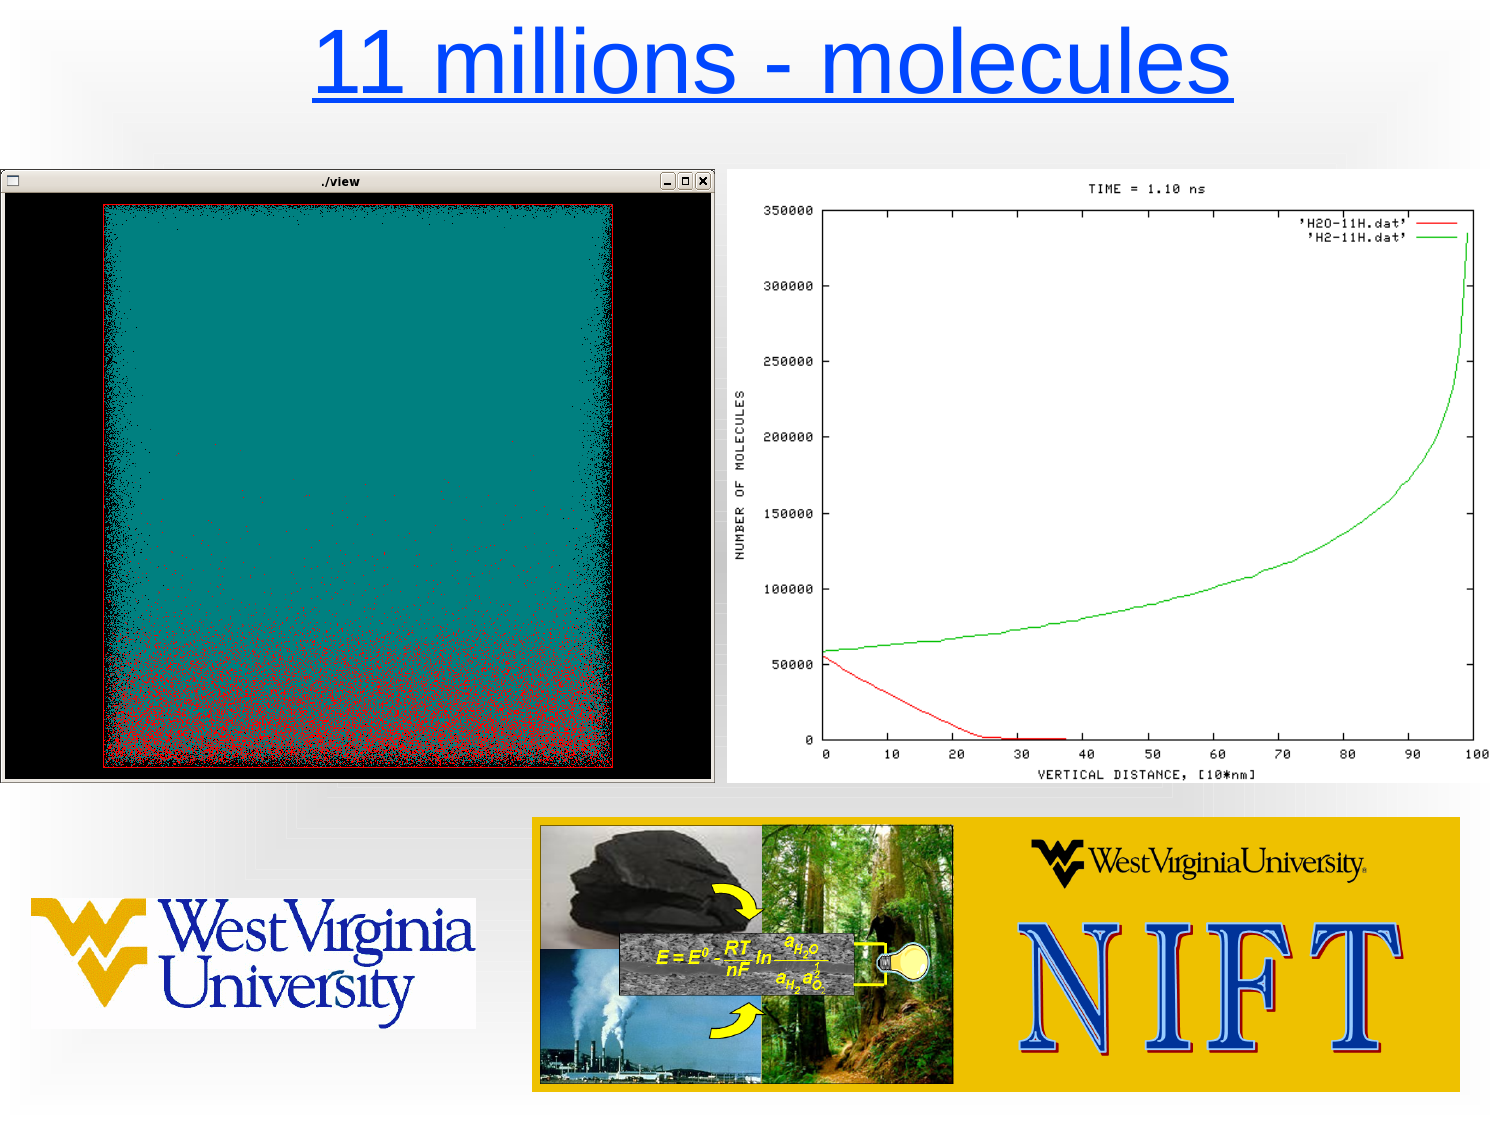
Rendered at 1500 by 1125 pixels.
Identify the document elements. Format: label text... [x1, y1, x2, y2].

picture [532, 817, 1460, 1092]
picture [0, 169, 715, 783]
title 11 millions - molecules [135, 10, 1411, 113]
picture [727, 169, 1497, 783]
